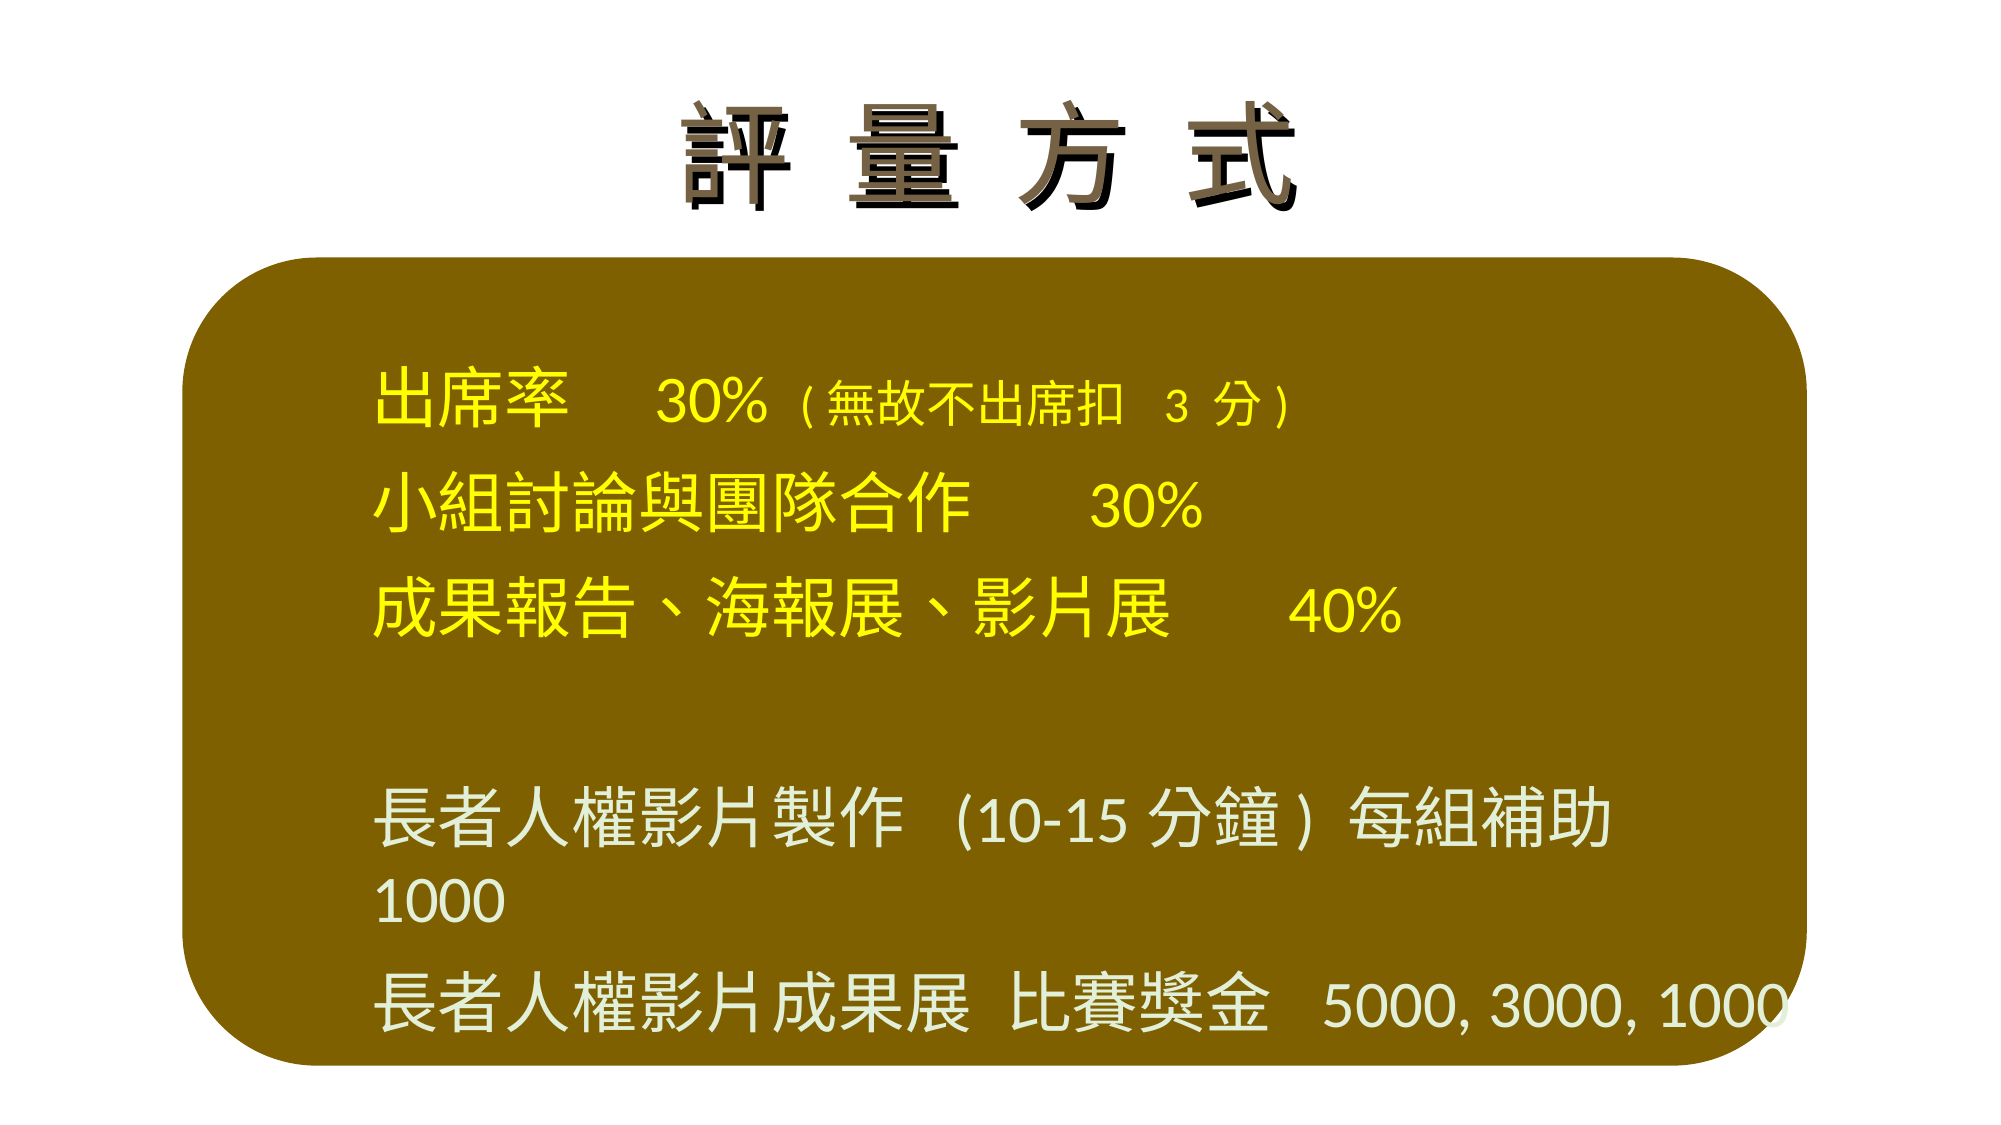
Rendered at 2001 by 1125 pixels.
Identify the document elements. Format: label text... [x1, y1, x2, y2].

text_box [874, 979, 889, 985]
text_box [936, 1001, 950, 1008]
text_box 評 量 方 式 [661, 75, 1317, 228]
text_box [874, 989, 889, 996]
text_box [854, 979, 869, 985]
text_box [460, 1008, 487, 1015]
text_box [812, 975, 827, 982]
text_box [1224, 979, 1254, 991]
text_box [460, 1019, 487, 1026]
text_box [919, 979, 959, 985]
text_box [407, 1008, 427, 1017]
text_box [650, 977, 670, 981]
text_box [1180, 978, 1191, 983]
text_box [469, 975, 491, 982]
text_box [469, 984, 483, 992]
text_box 出席率 30% (無故不出席扣 3 分) 小組討論與團隊合作 30% 成果報告、海報展、影片展 40% 長者人權影片製作 (10-15分鐘) 每組補助 1000 長者人權影片成果展 比賽獎金 5000, 3000, 1000 [356, 348, 1807, 975]
text_box [936, 990, 950, 997]
text_box [1763, 988, 1782, 1023]
text_box [650, 984, 670, 988]
text_box [1149, 975, 1156, 982]
text_box [182, 257, 1800, 1066]
text_box [723, 975, 748, 988]
text_box [854, 989, 869, 996]
